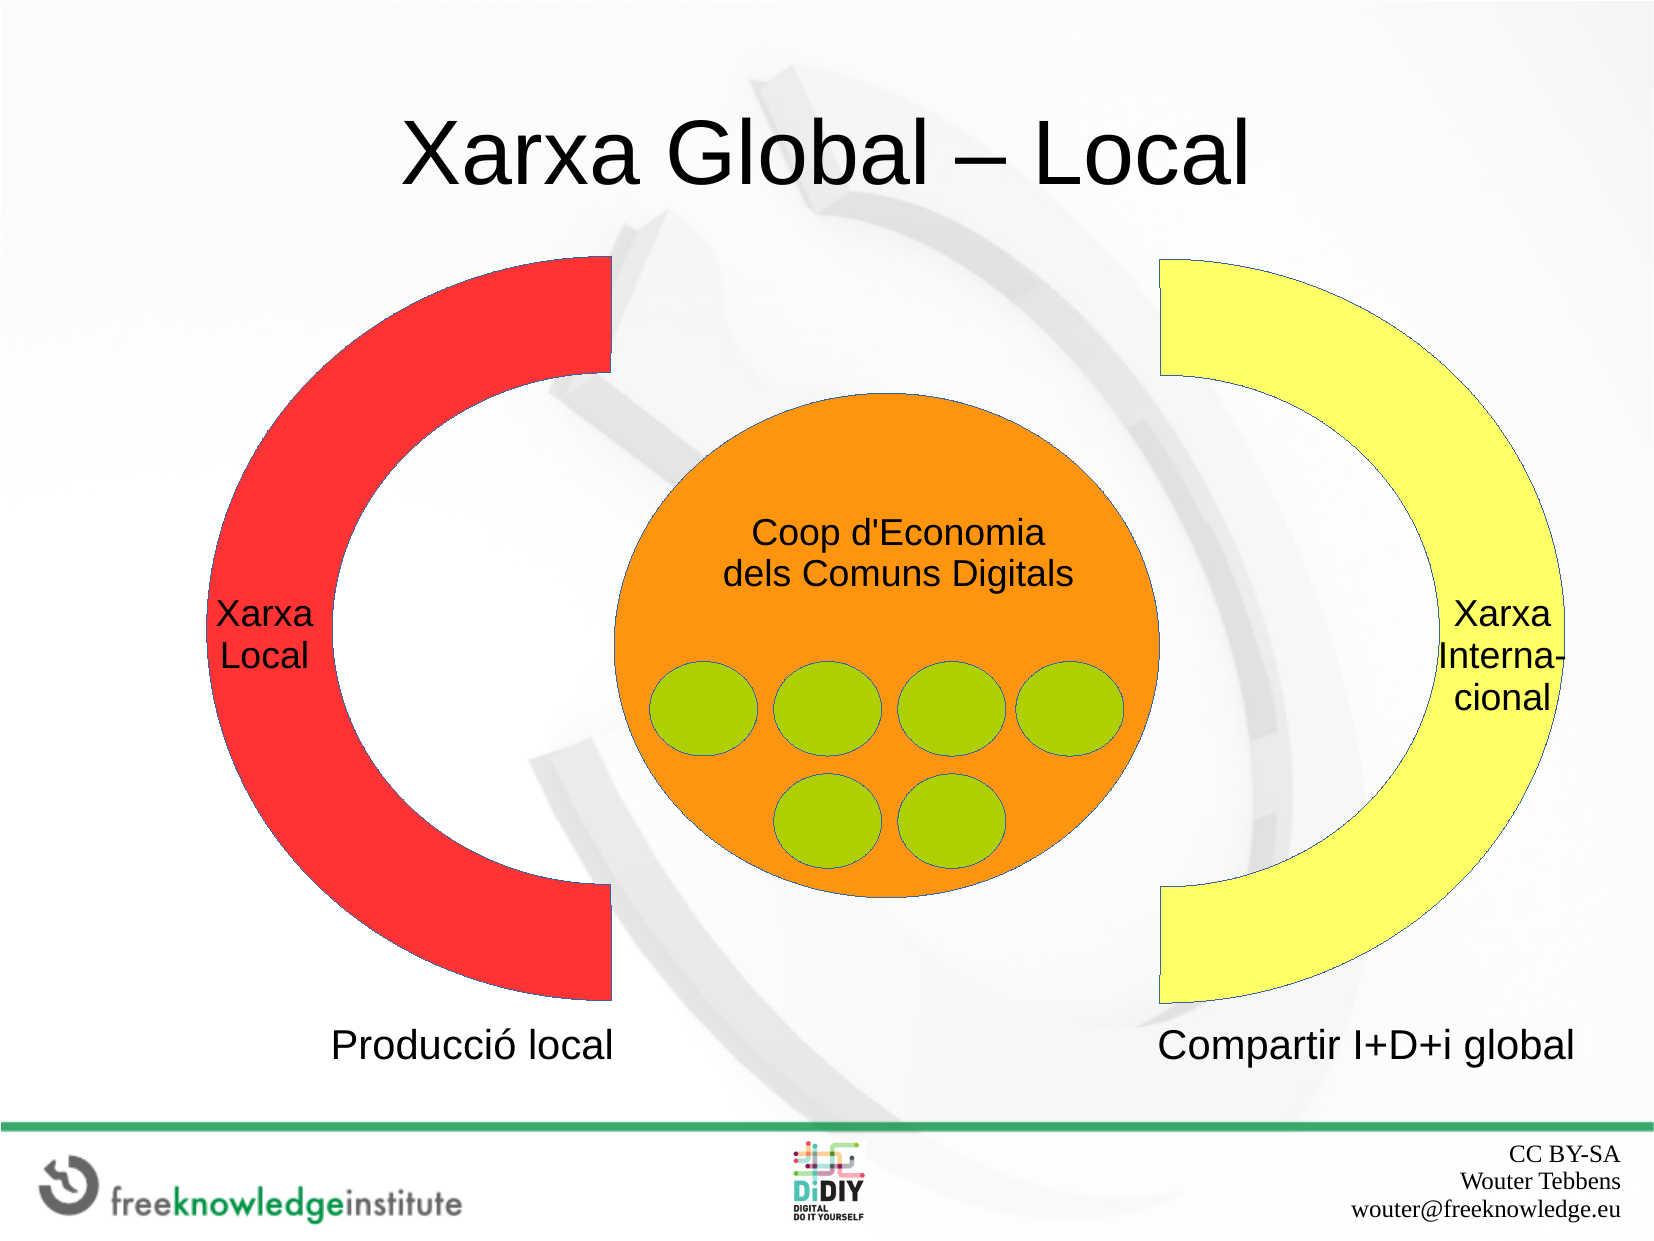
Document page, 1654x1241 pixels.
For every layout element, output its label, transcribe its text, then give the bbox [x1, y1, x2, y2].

text_box Xarxa Interna- cional [1423, 584, 1582, 726]
picture [1, 1, 1654, 1241]
text_box [1159, 717, 1552, 1004]
title Xarxa Global – Local [82, 49, 1571, 257]
text_box Producció local [106, 1021, 615, 1081]
text_box Xarxa Local [200, 584, 329, 684]
text_box [1159, 259, 1562, 584]
text_box Compartir I+D+i global [1157, 1021, 1654, 1081]
text_box Coop d'Economia dels Comuns Digitals [708, 503, 1090, 603]
text_box [614, 393, 1160, 898]
text_box [209, 256, 612, 1001]
